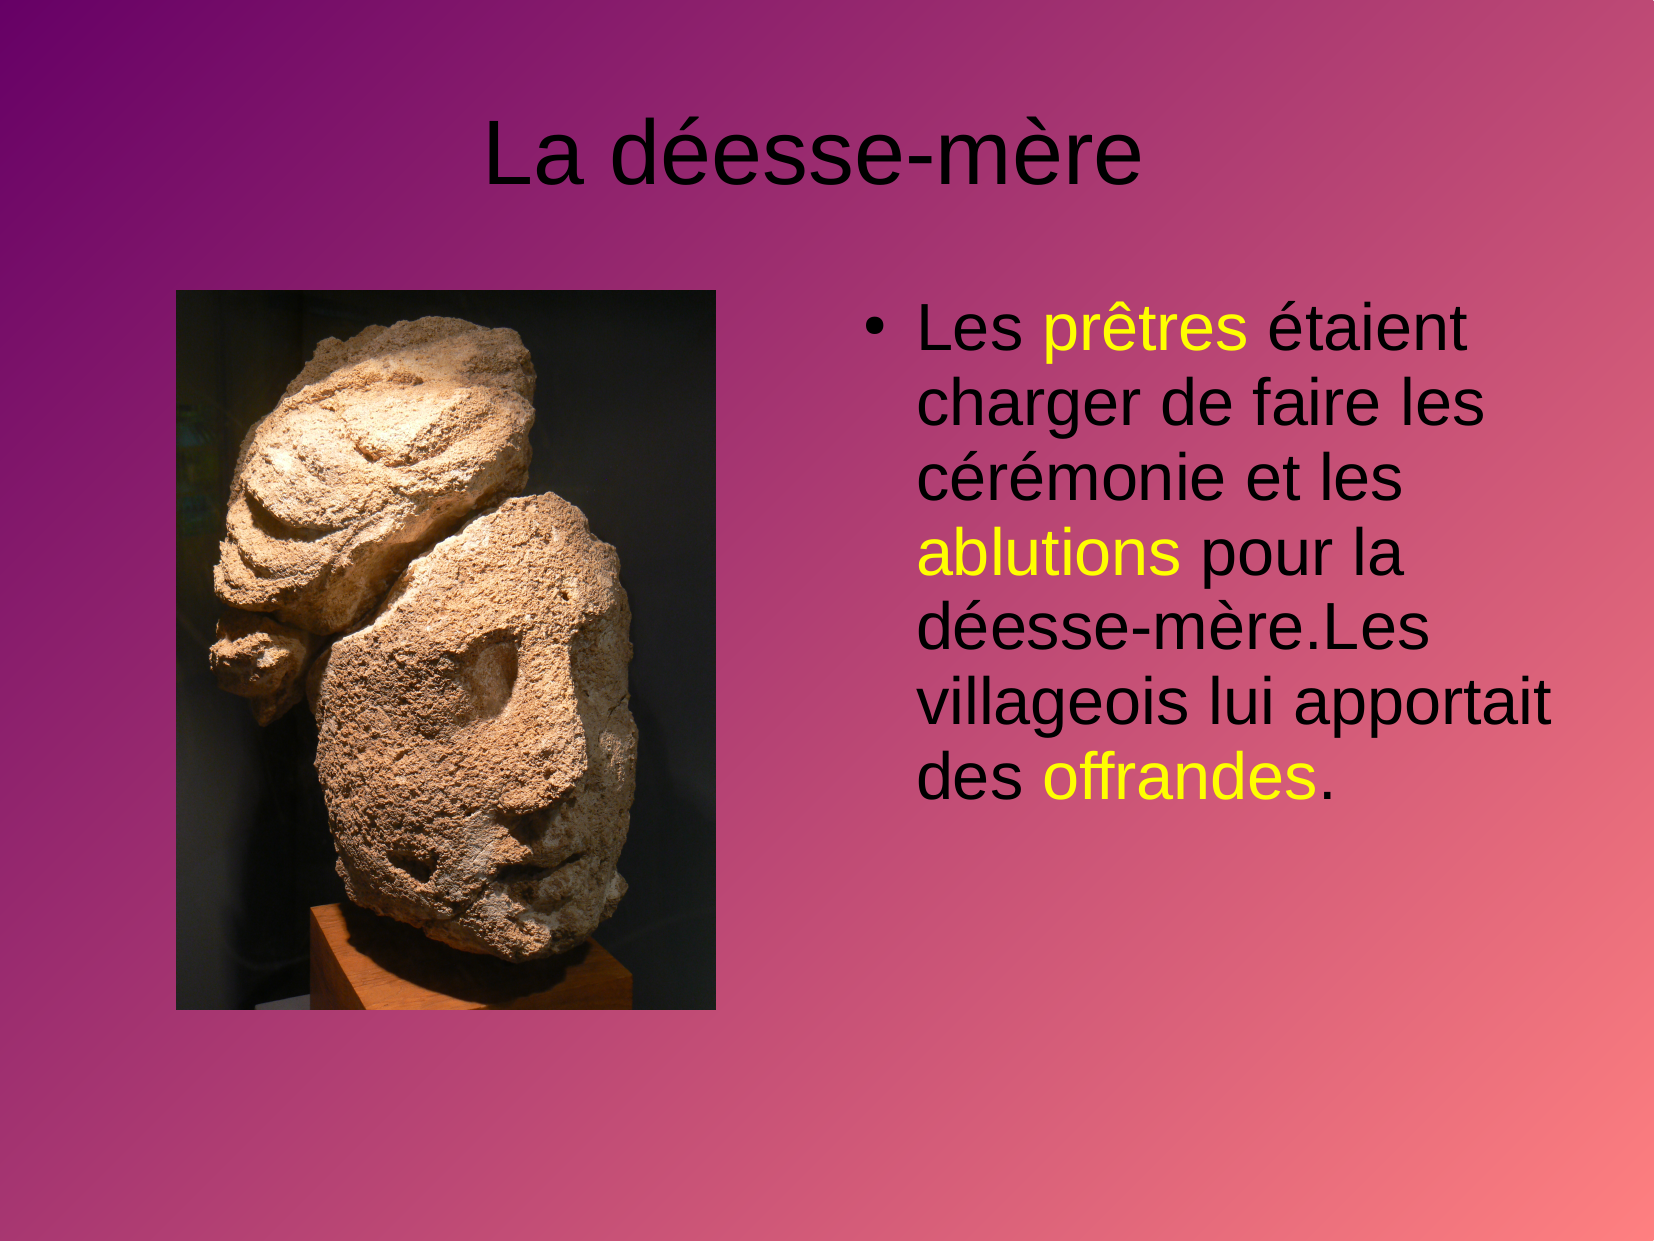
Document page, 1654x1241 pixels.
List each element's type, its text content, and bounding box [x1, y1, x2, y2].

list Les prêtres étaient charger de faire les cérémonie et les ablutions pour la déesse-mère.Les villageois lui apportait des offrandes. [845, 290, 1572, 1010]
picture [176, 290, 716, 1010]
title La déesse-mère [82, 49, 1571, 257]
